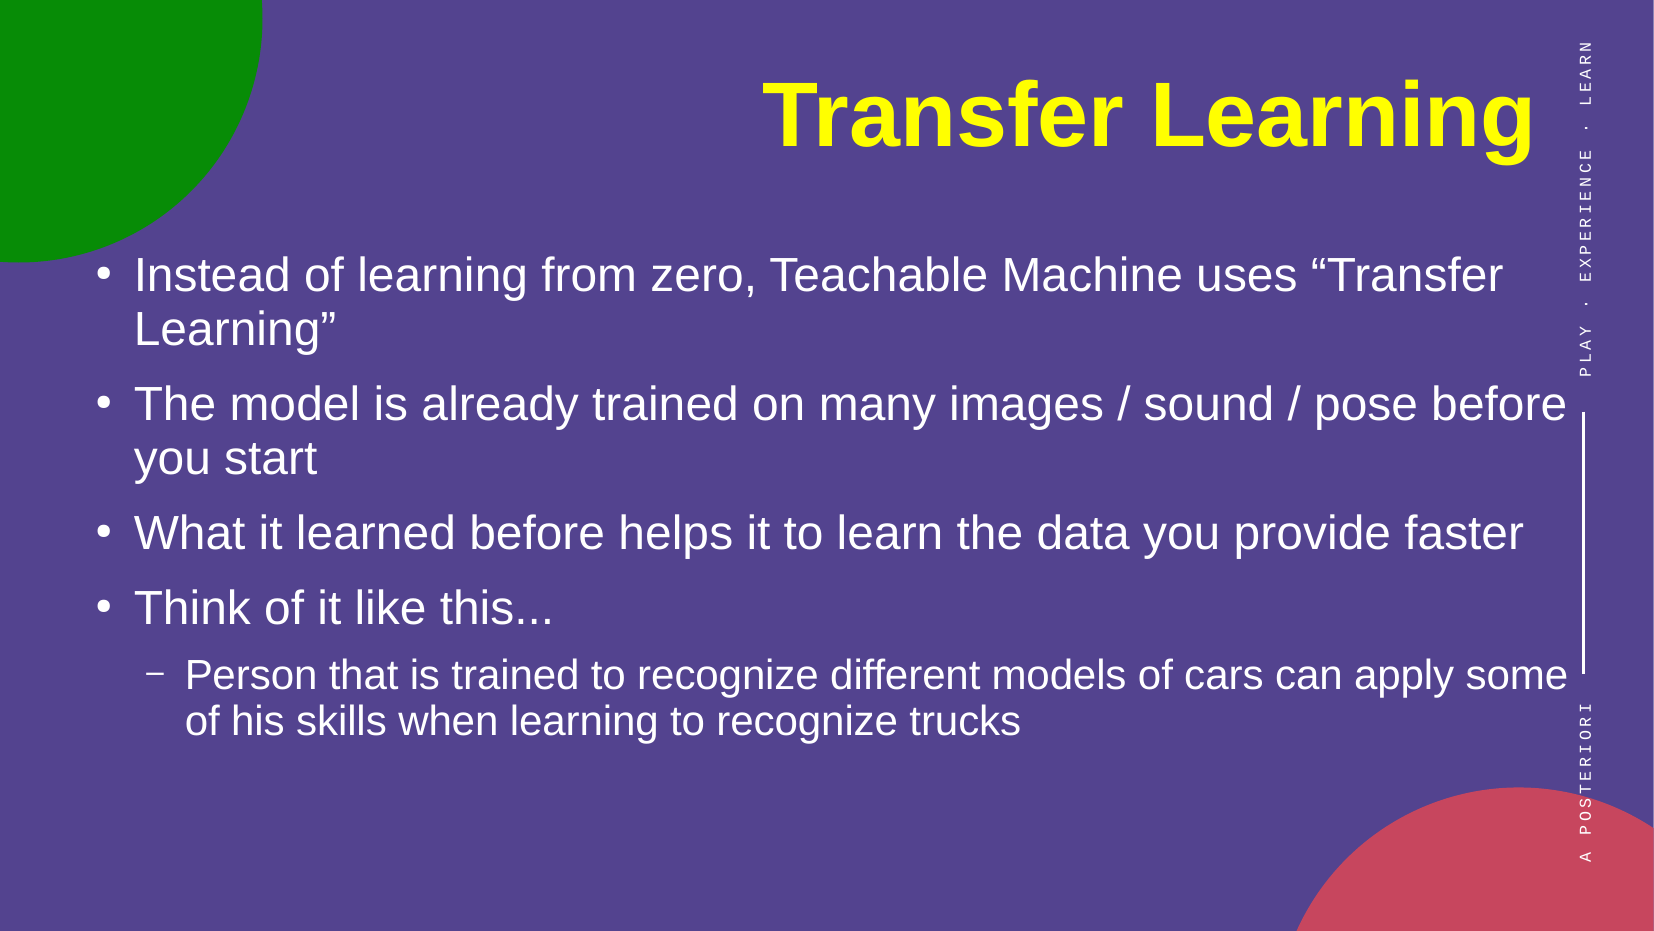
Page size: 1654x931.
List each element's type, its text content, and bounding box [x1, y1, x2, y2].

title Transfer Learning [262, 37, 1538, 193]
list Instead of learning from zero, Teachable Machine uses “Transfer Learning” The model is already trained on many images / sound / pose before you start What it learned before helps it to learn the data you provide faster Think of it like this... Person that is trained to recognize different models of cars can apply some of his skills when learning to recognize trucks [82, 248, 1571, 788]
